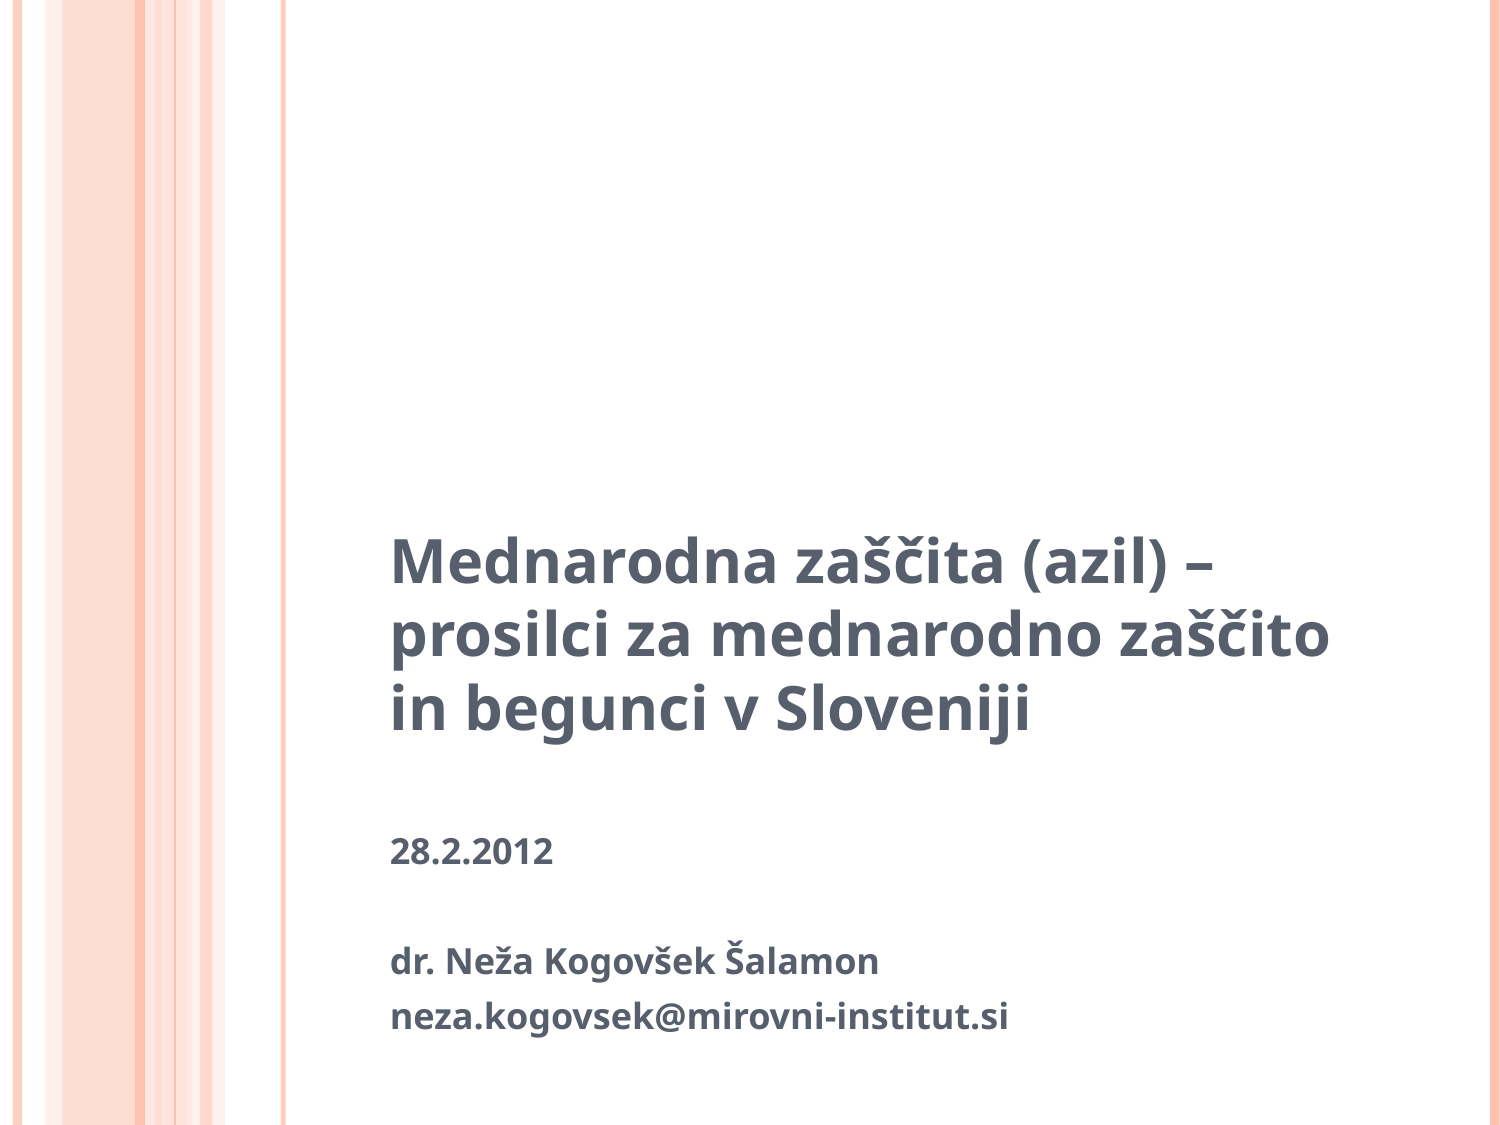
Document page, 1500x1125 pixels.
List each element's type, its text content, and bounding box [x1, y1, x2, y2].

subtitle 28.2.2012 dr. Neža Kogovšek Šalamon neza.kogovsek@mirovni-institut.si [375, 820, 1388, 1046]
title Mednarodna zaščita (azil) – prosilci za mednarodno zaščito in begunci v Sloveniji [375, 512, 1388, 820]
